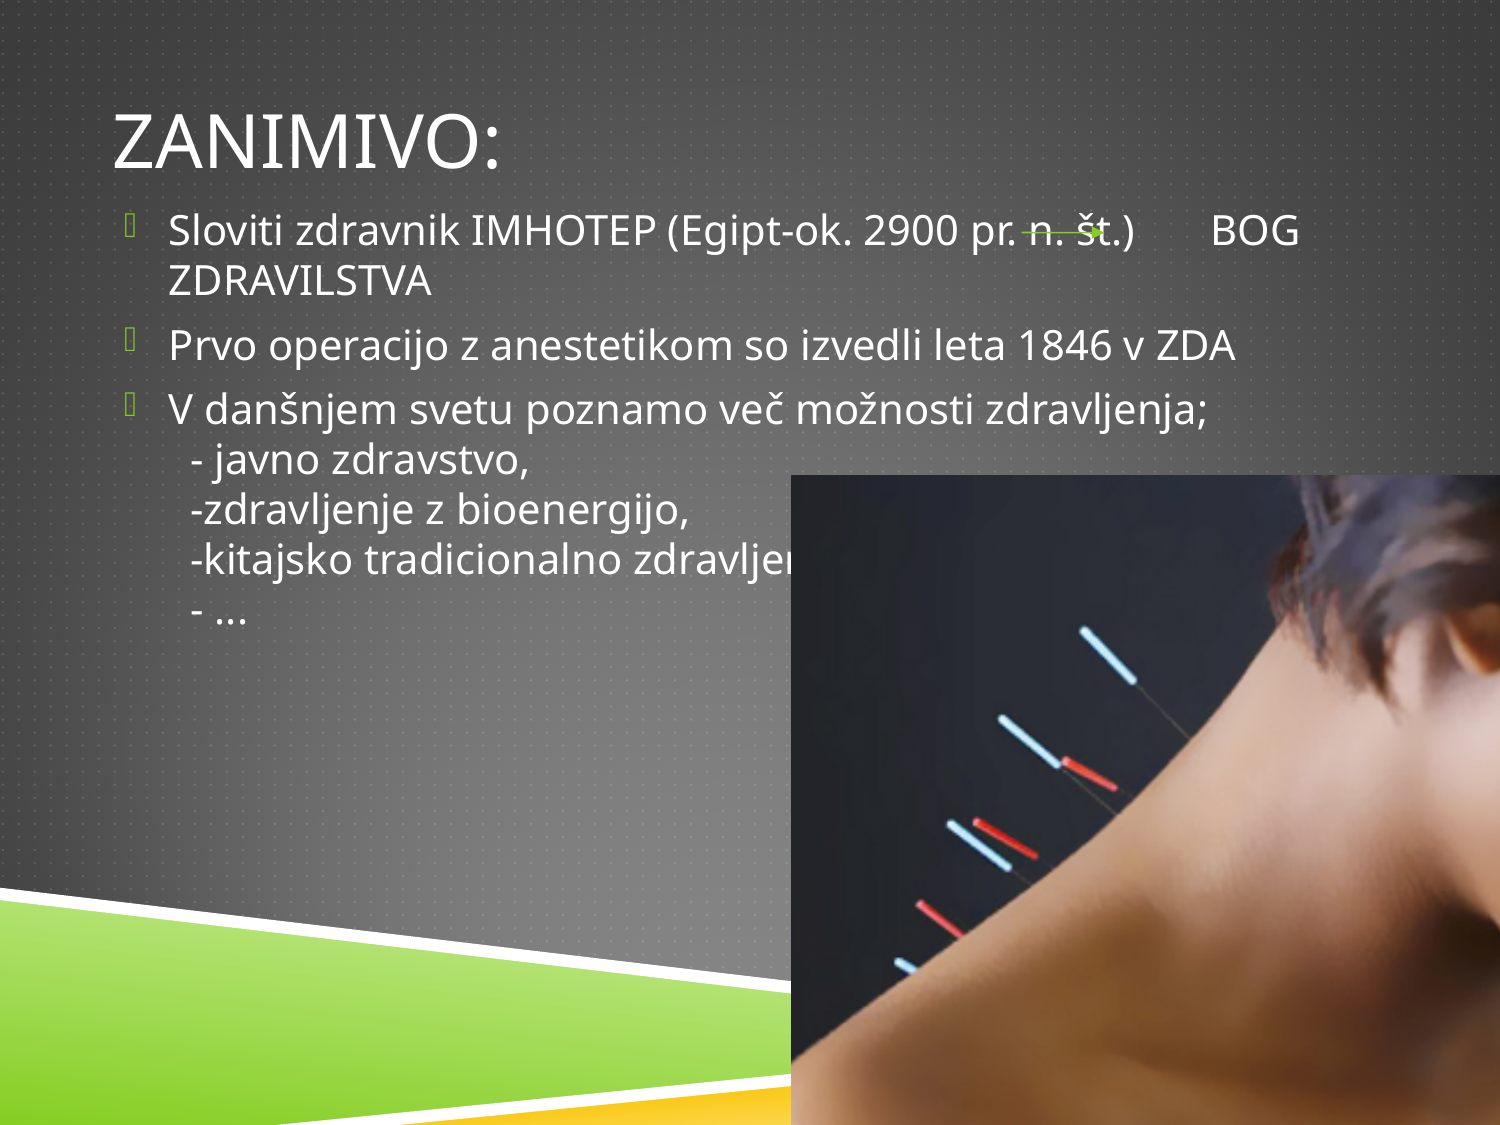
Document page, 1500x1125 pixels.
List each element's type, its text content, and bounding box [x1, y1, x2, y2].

picture [0, 0, 1500, 1125]
list Sloviti zdravnik IMHOTEP (Egipt-ok. 2900 pr. n. št.) BOG ZDRAVILSTVA Prvo operacijo z anestetikom so izvedli leta 1846 v ZDA V danšnjem svetu poznamo več možnosti zdravljenja; - javno zdravstvo, -zdravljenje z bioenergijo, -kitajsko tradicionalno zdravljenje, - ... [112, 196, 1388, 875]
title Zanimivo: [112, 45, 1388, 196]
